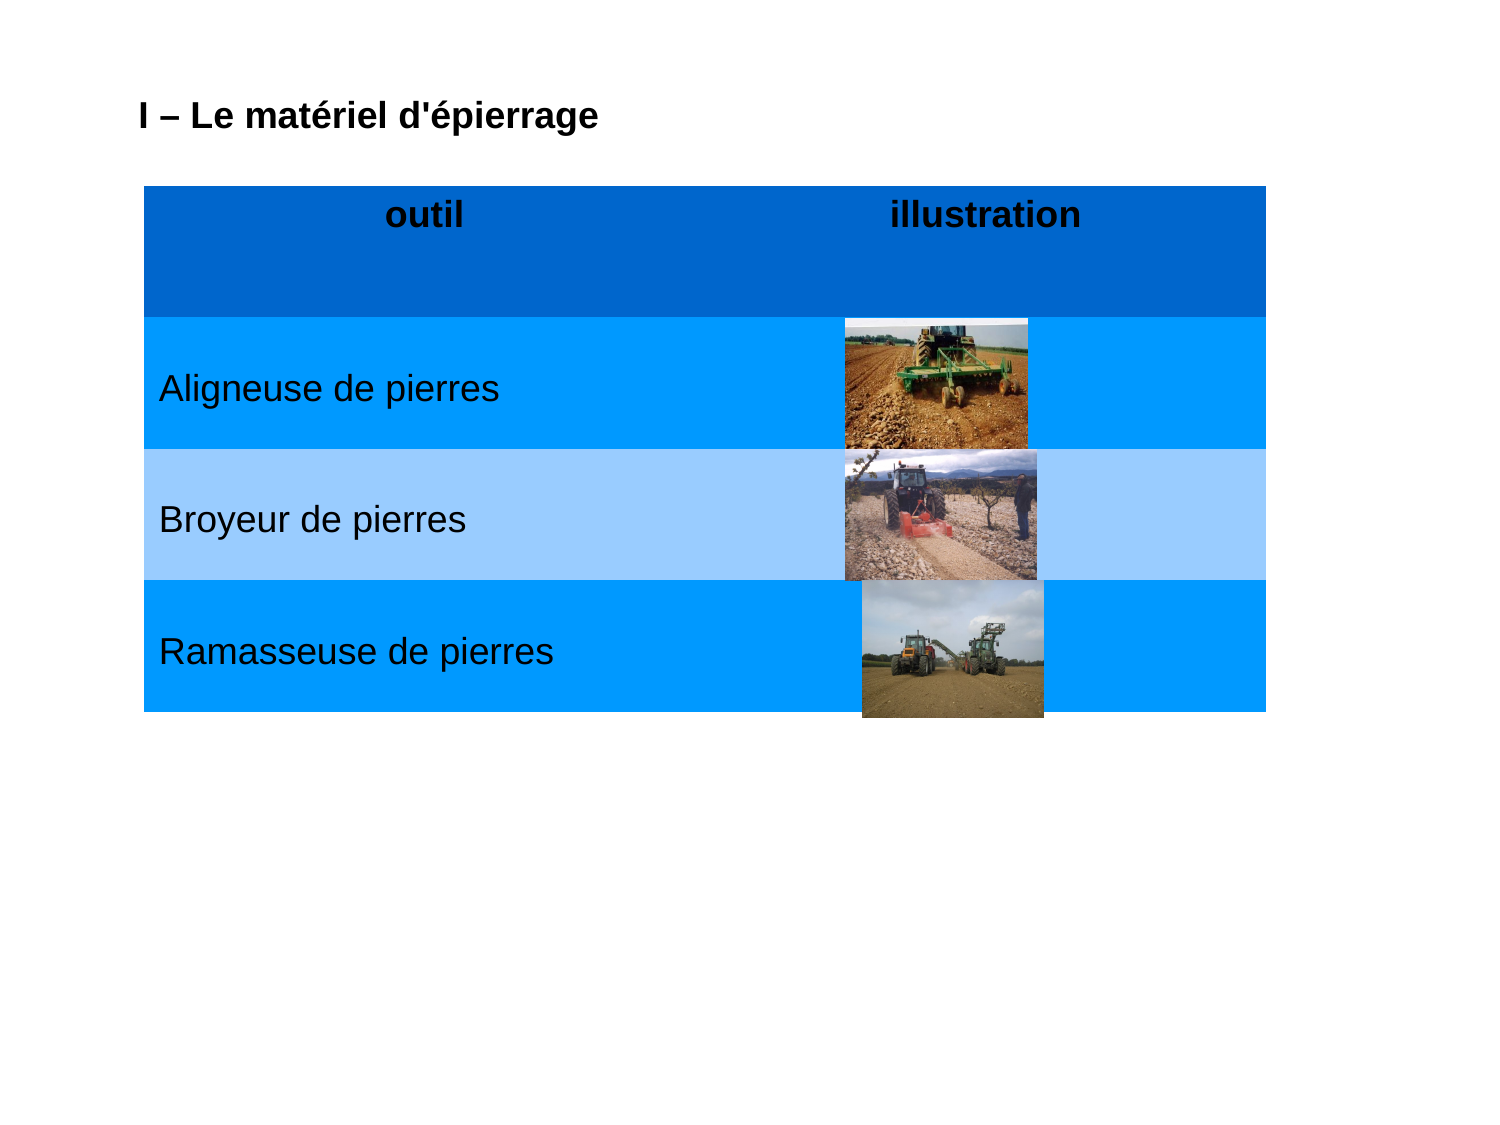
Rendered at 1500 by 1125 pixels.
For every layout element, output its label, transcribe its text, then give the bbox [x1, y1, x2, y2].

table_cell Broyeur de pierres [144, 449, 705, 580]
table_cell [705, 317, 1266, 449]
table_cell [1044, 580, 1266, 712]
table_cell [1037, 449, 1266, 580]
table_header outil [144, 186, 705, 317]
picture [845, 318, 1044, 718]
table_cell [705, 580, 862, 712]
table_cell [705, 449, 845, 580]
text_box I – Le matériel d'épierrage [123, 87, 615, 189]
table_cell Aligneuse de pierres [144, 317, 705, 449]
table_cell Ramasseuse de pierres [144, 580, 705, 712]
table_header illustration [705, 186, 1266, 317]
